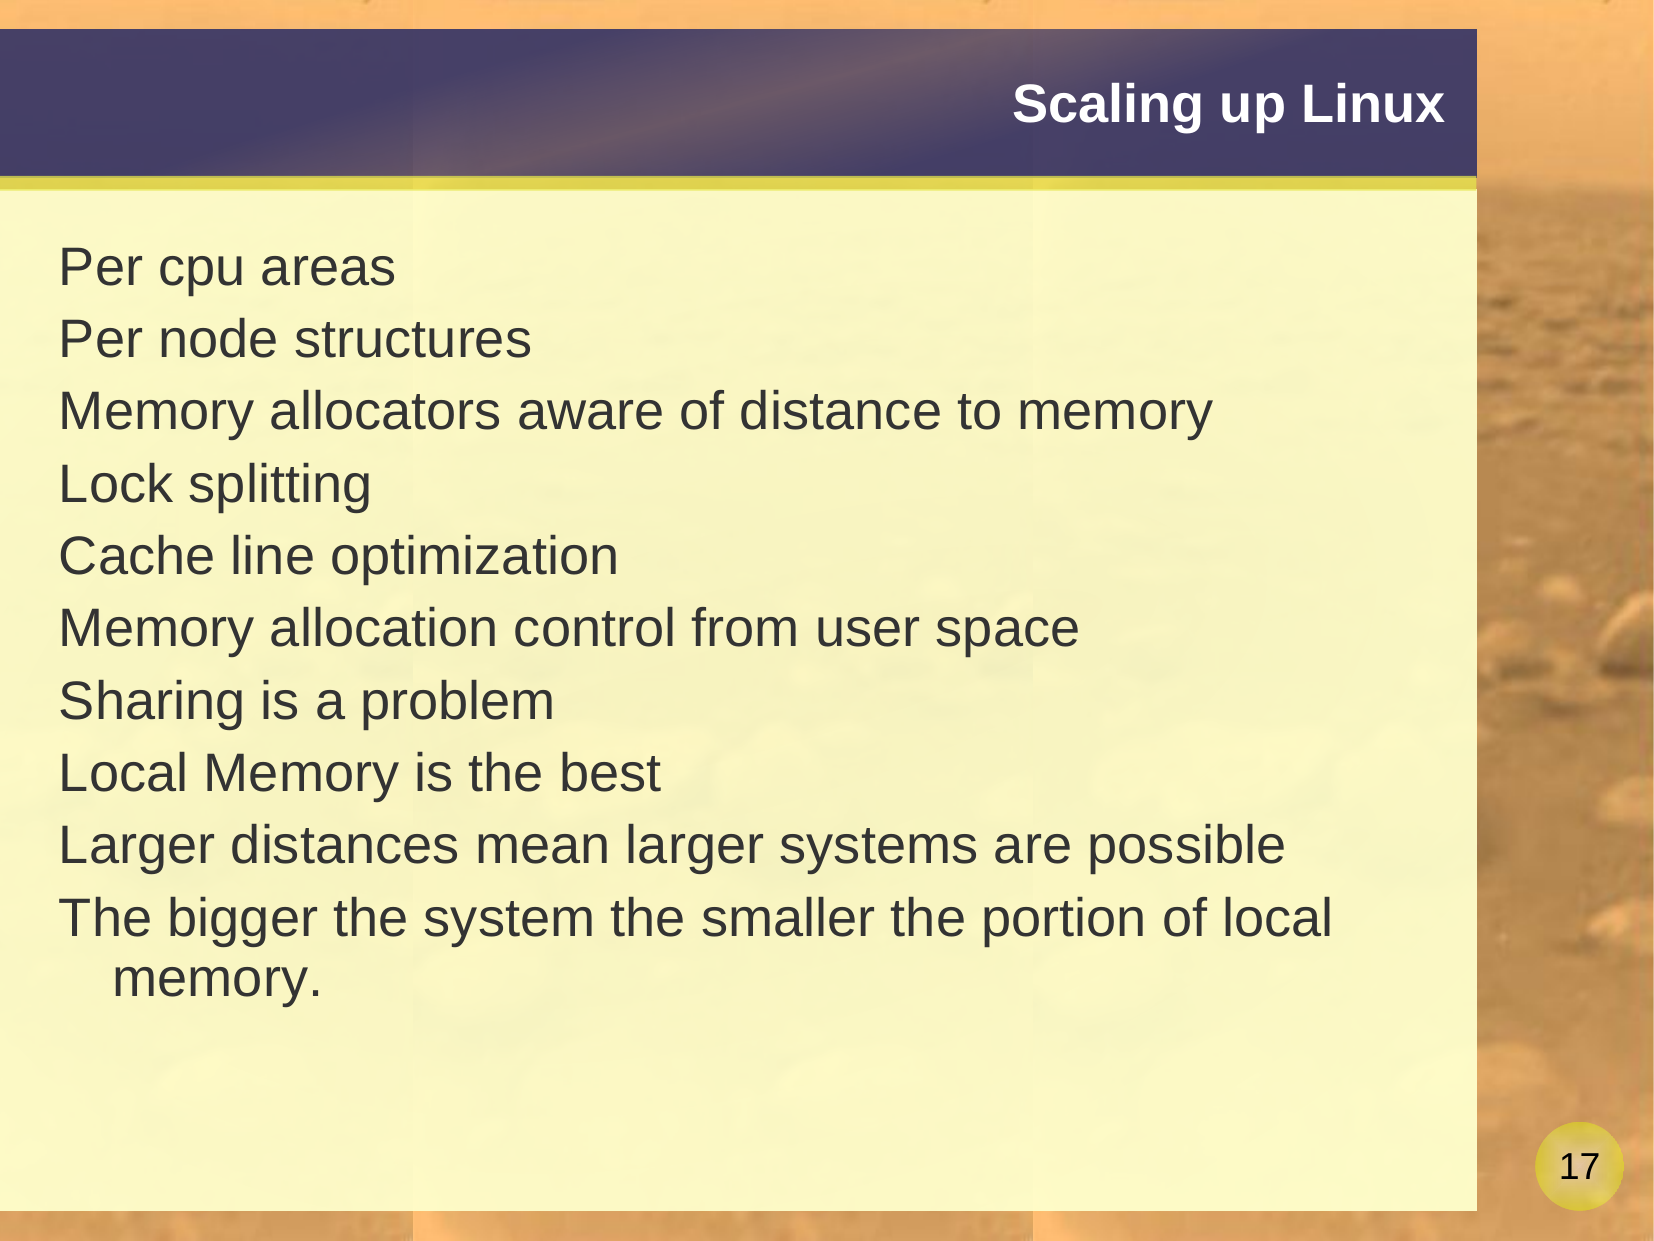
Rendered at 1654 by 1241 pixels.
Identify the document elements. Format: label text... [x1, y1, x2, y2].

picture [0, 0, 1654, 1241]
title Scaling up Linux [29, 59, 1447, 148]
list Per cpu areas Per node structures Memory allocators aware of distance to memory Lock splitting Cache line optimization Memory allocation control from user space Sharing is a problem Local Memory is the best Larger distances mean larger systems are possible The bigger the system the smaller the portion of local memory. [59, 236, 1418, 1182]
